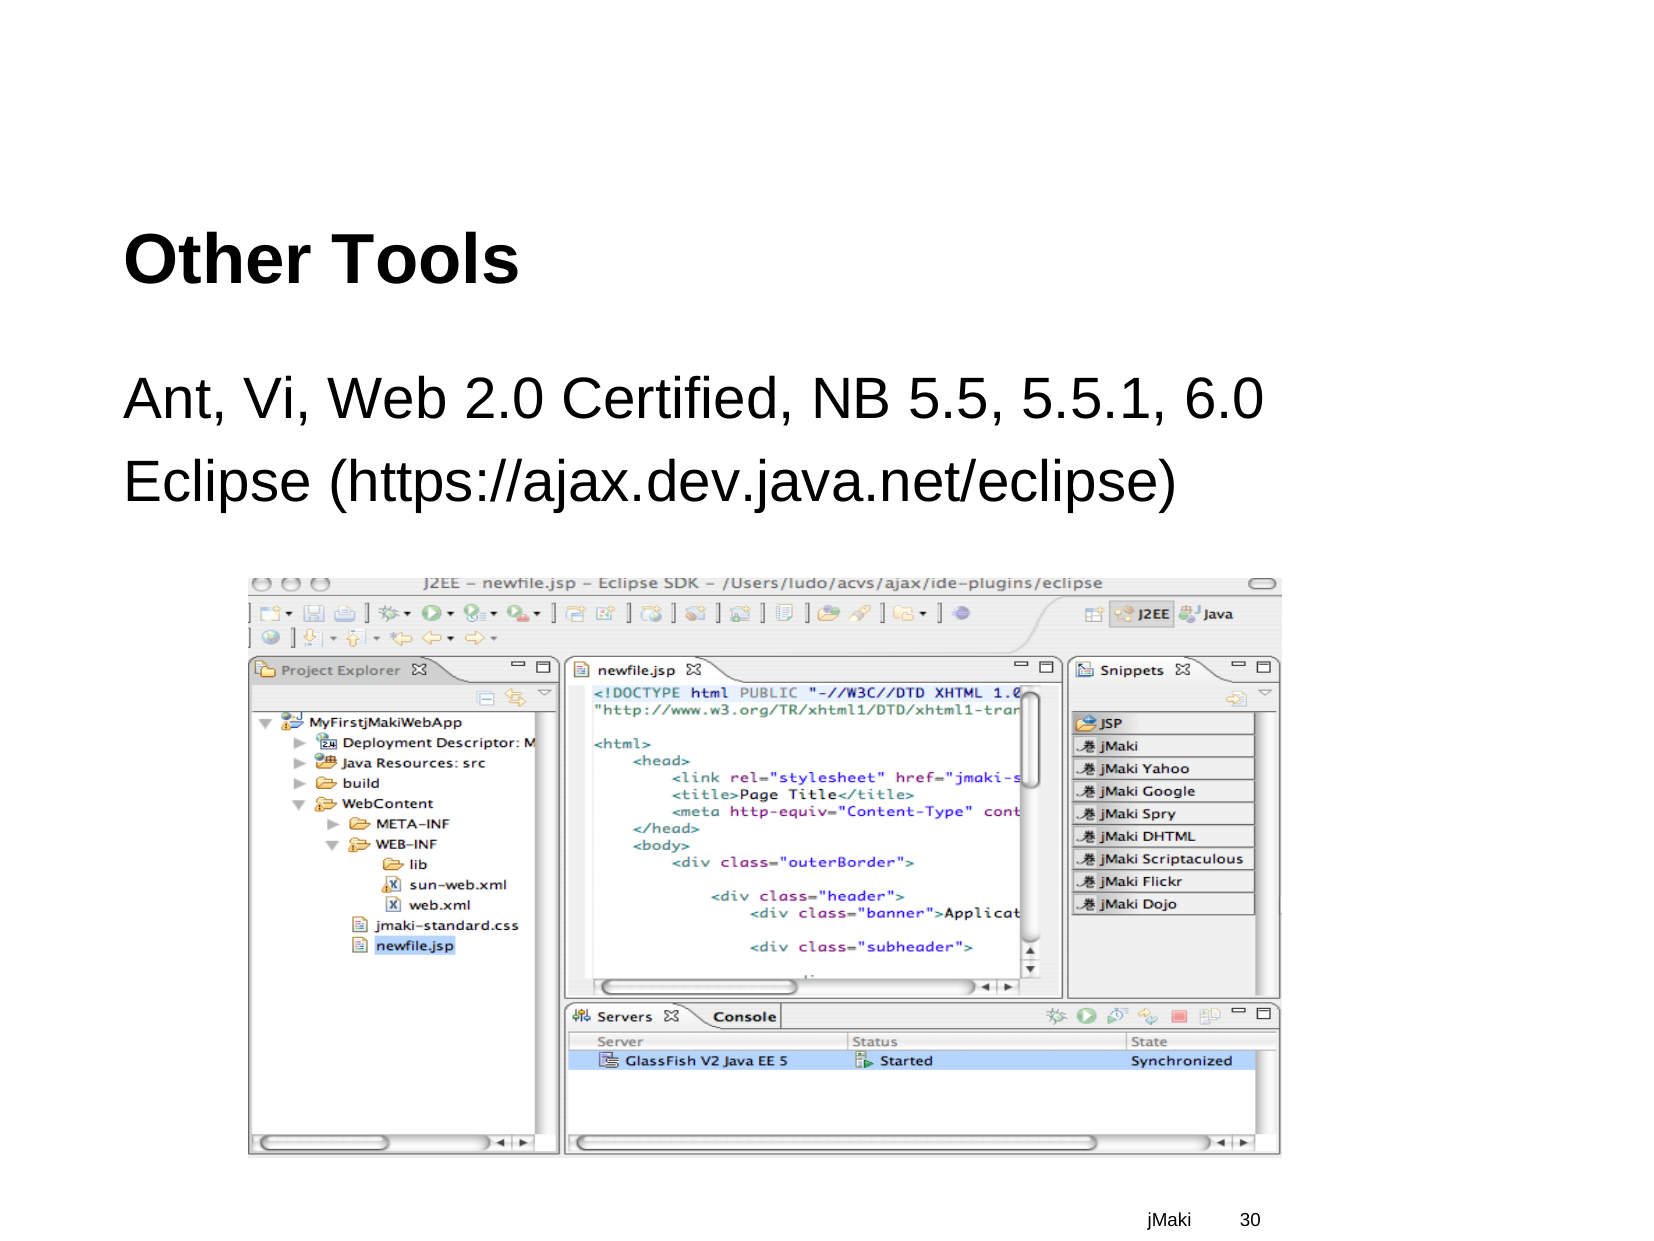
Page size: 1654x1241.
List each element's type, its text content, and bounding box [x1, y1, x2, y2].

title Other Tools [124, 132, 1561, 298]
picture [248, 578, 1282, 1158]
list Ant, Vi, Web 2.0 Certified, NB 5.5, 5.5.1, 6.0 Eclipse (https://ajax.dev.java.net/eclipse) [124, 372, 1613, 1136]
